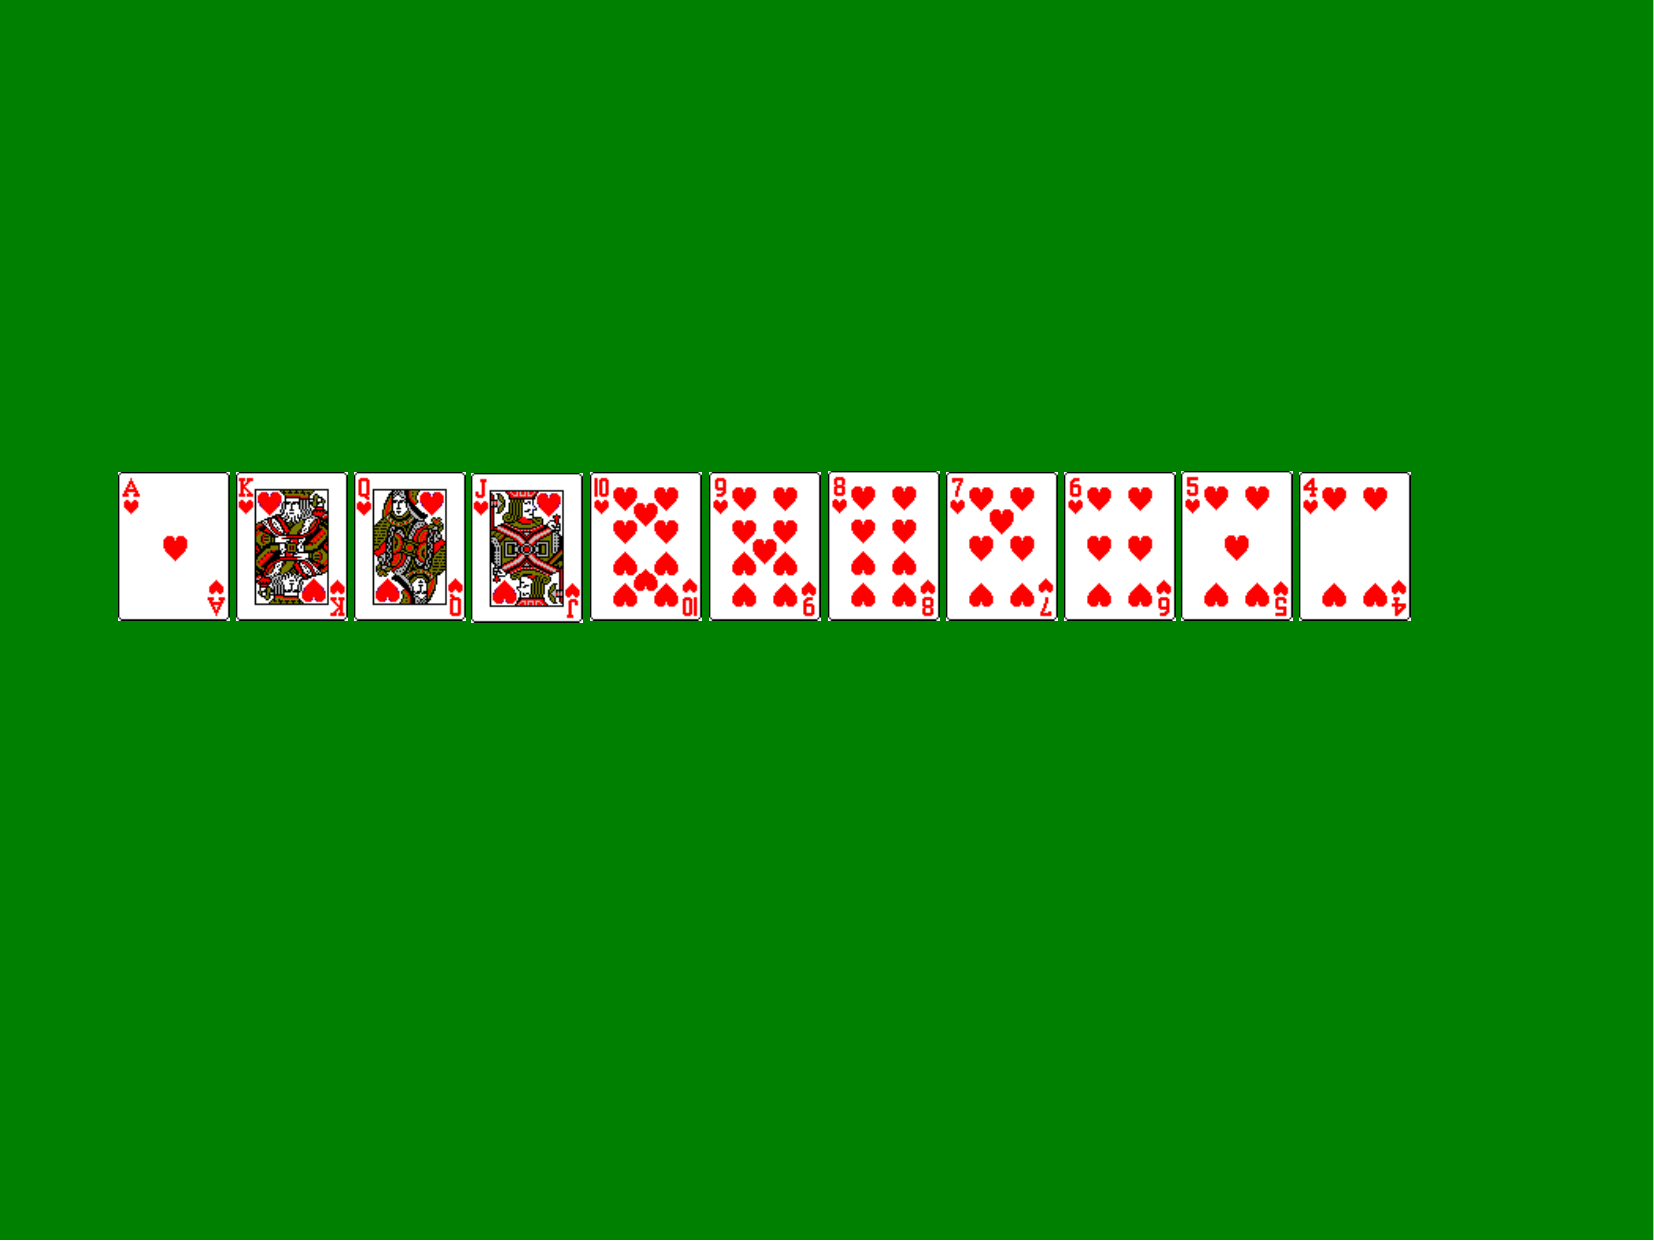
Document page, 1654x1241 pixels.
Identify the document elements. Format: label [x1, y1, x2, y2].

picture [354, 472, 466, 621]
picture [709, 472, 821, 621]
picture [118, 472, 230, 621]
picture [590, 472, 702, 621]
picture [946, 472, 1058, 621]
picture [1299, 472, 1411, 621]
picture [1064, 472, 1176, 621]
picture [1181, 471, 1293, 621]
picture [828, 471, 940, 621]
picture [471, 473, 583, 623]
picture [236, 472, 348, 621]
